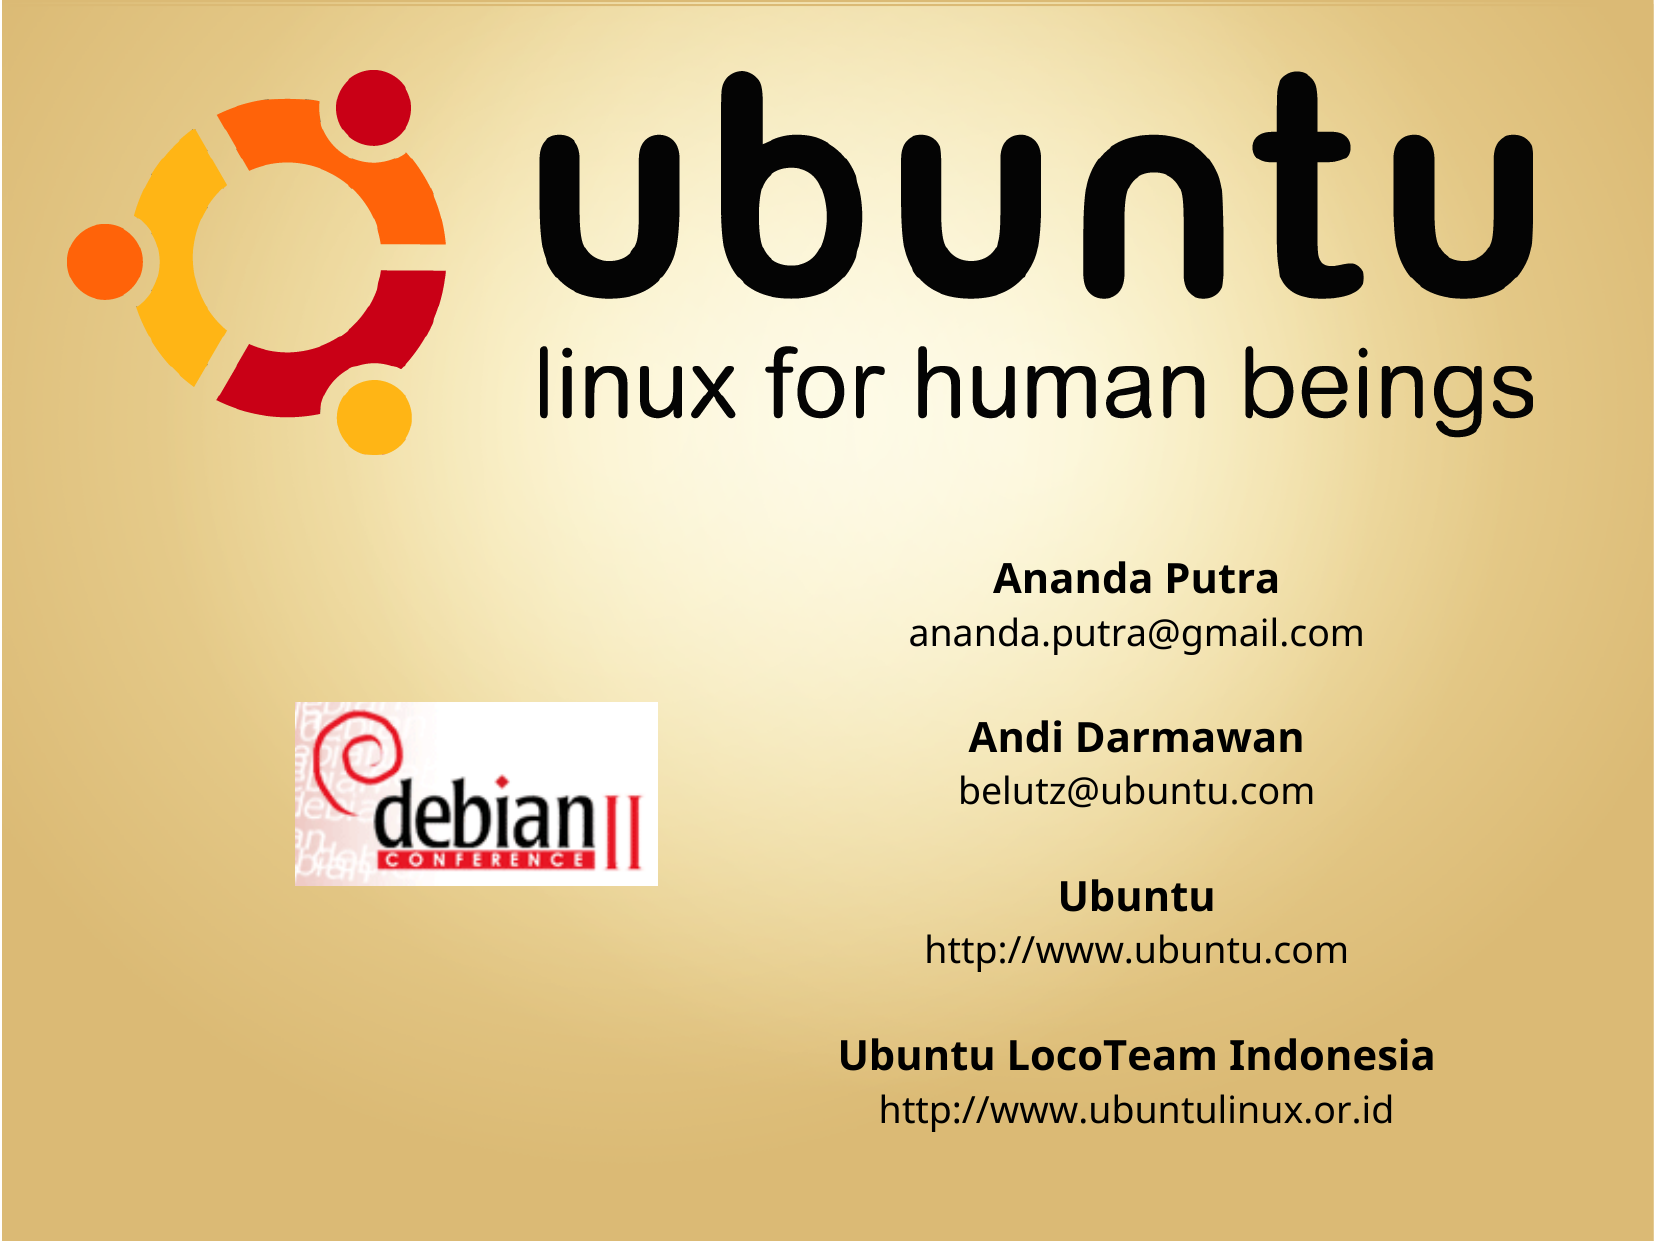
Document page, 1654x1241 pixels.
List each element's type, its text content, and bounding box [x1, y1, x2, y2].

picture [2, 0, 1654, 1241]
title Ananda Putra ananda.putra@gmail.com Andi Darmawan belutz@ubuntu.com Ubuntu http://www.ubuntu.com Ubuntu LocoTeam Indonesia http://www.ubuntulinux.or.id [708, 501, 1565, 1182]
